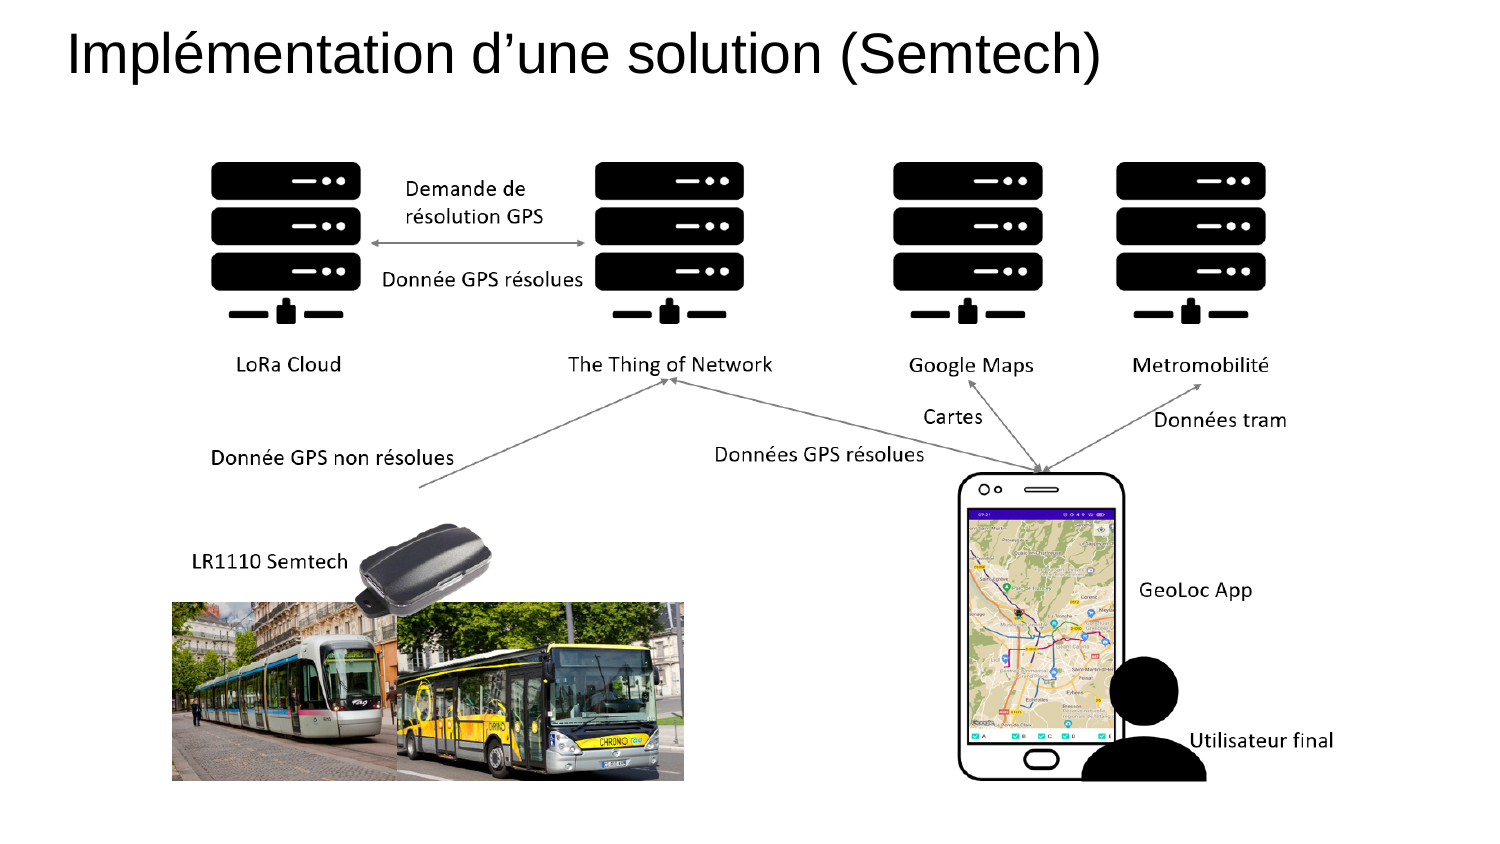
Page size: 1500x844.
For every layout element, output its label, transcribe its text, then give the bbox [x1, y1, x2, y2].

title Implémentation d’une solution (Semtech) [51, 6, 1449, 101]
picture [130, 112, 1370, 806]
